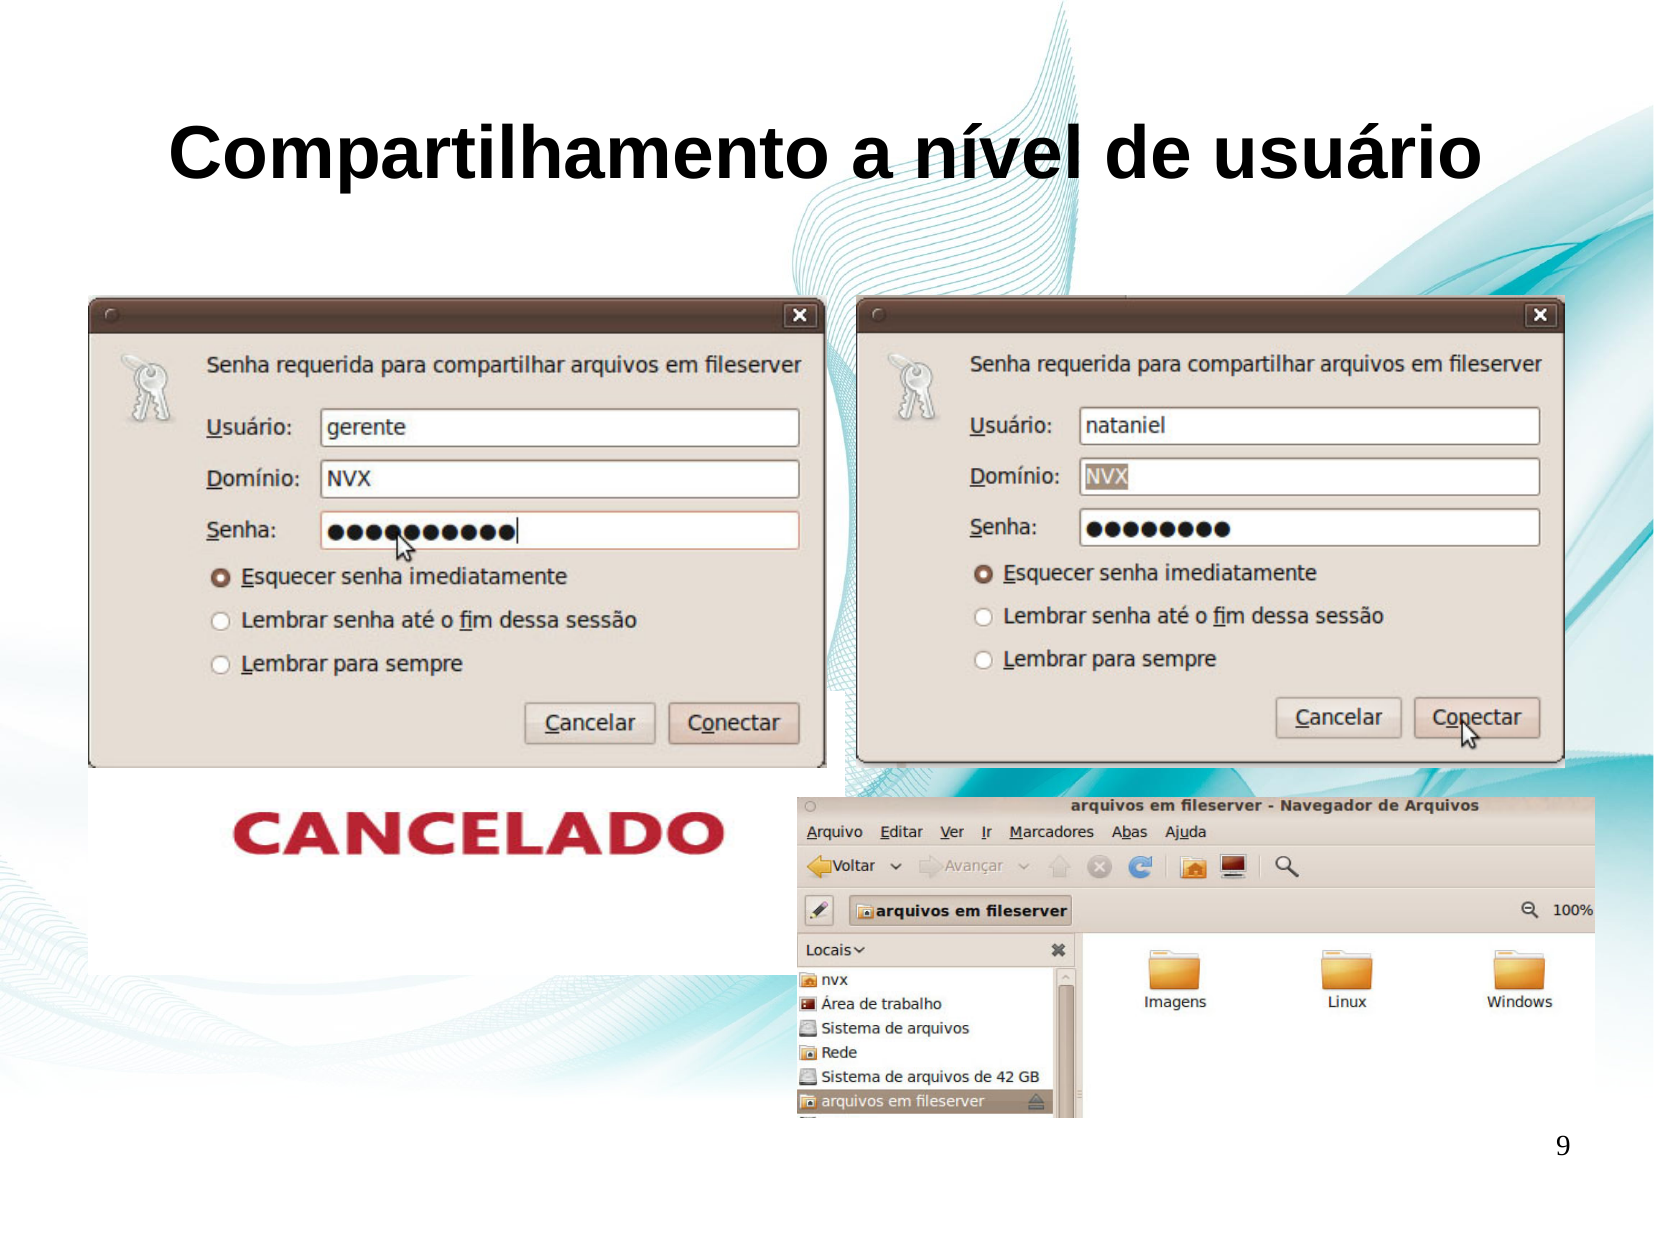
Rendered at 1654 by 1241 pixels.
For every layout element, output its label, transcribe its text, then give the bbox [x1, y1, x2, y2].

picture [0, 0, 1654, 1125]
title Compartilhamento a nível de usuário [82, 56, 1571, 250]
list [82, 290, 1571, 1109]
